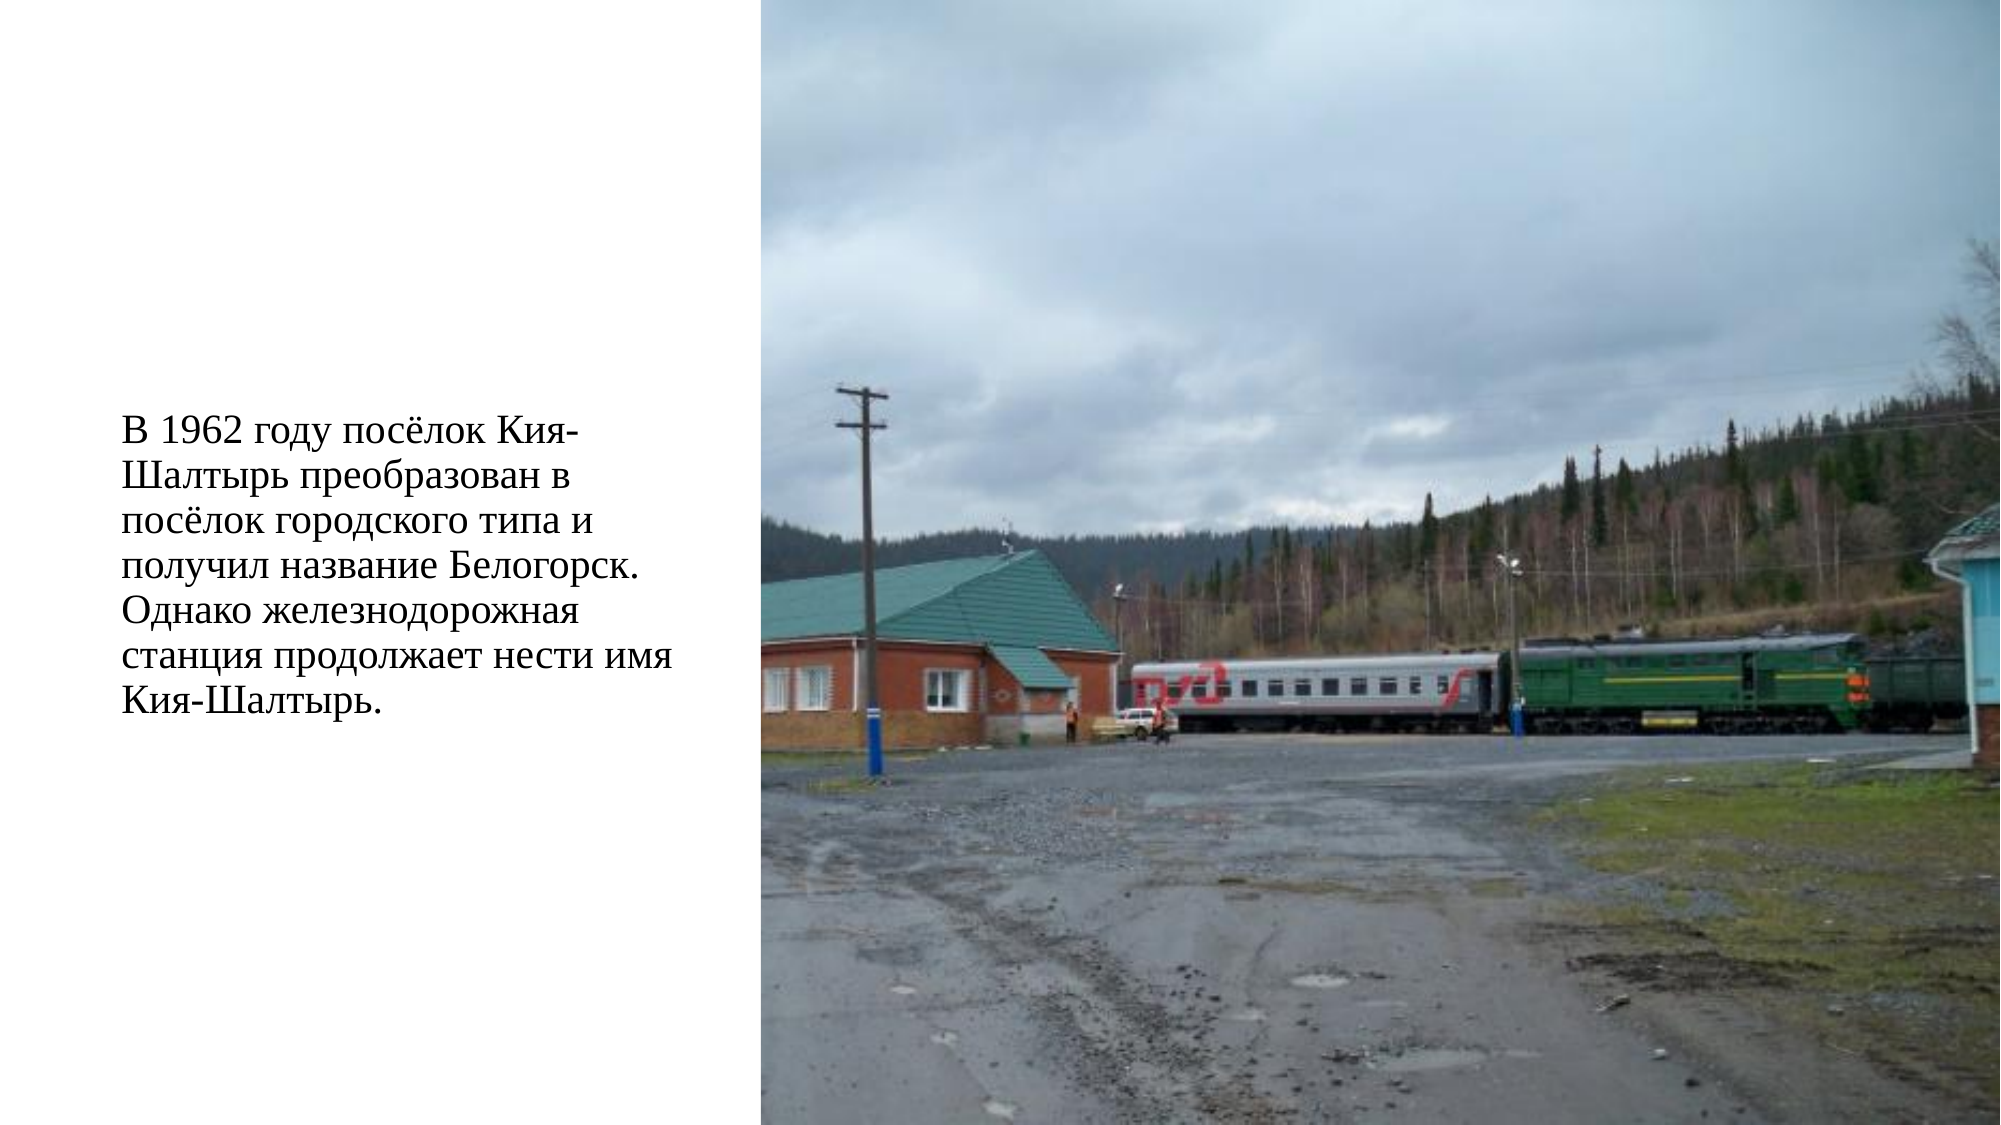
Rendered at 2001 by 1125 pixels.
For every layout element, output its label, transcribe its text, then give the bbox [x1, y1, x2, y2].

picture [760, 0, 2000, 1125]
text_box В 1962 году посёлок Кия-Шалтырь преобразован в посёлок городского типа и получил название Белогорск. Однако железнодорожная станция продолжает нести имя Кия-Шалтырь. [106, 399, 706, 1021]
